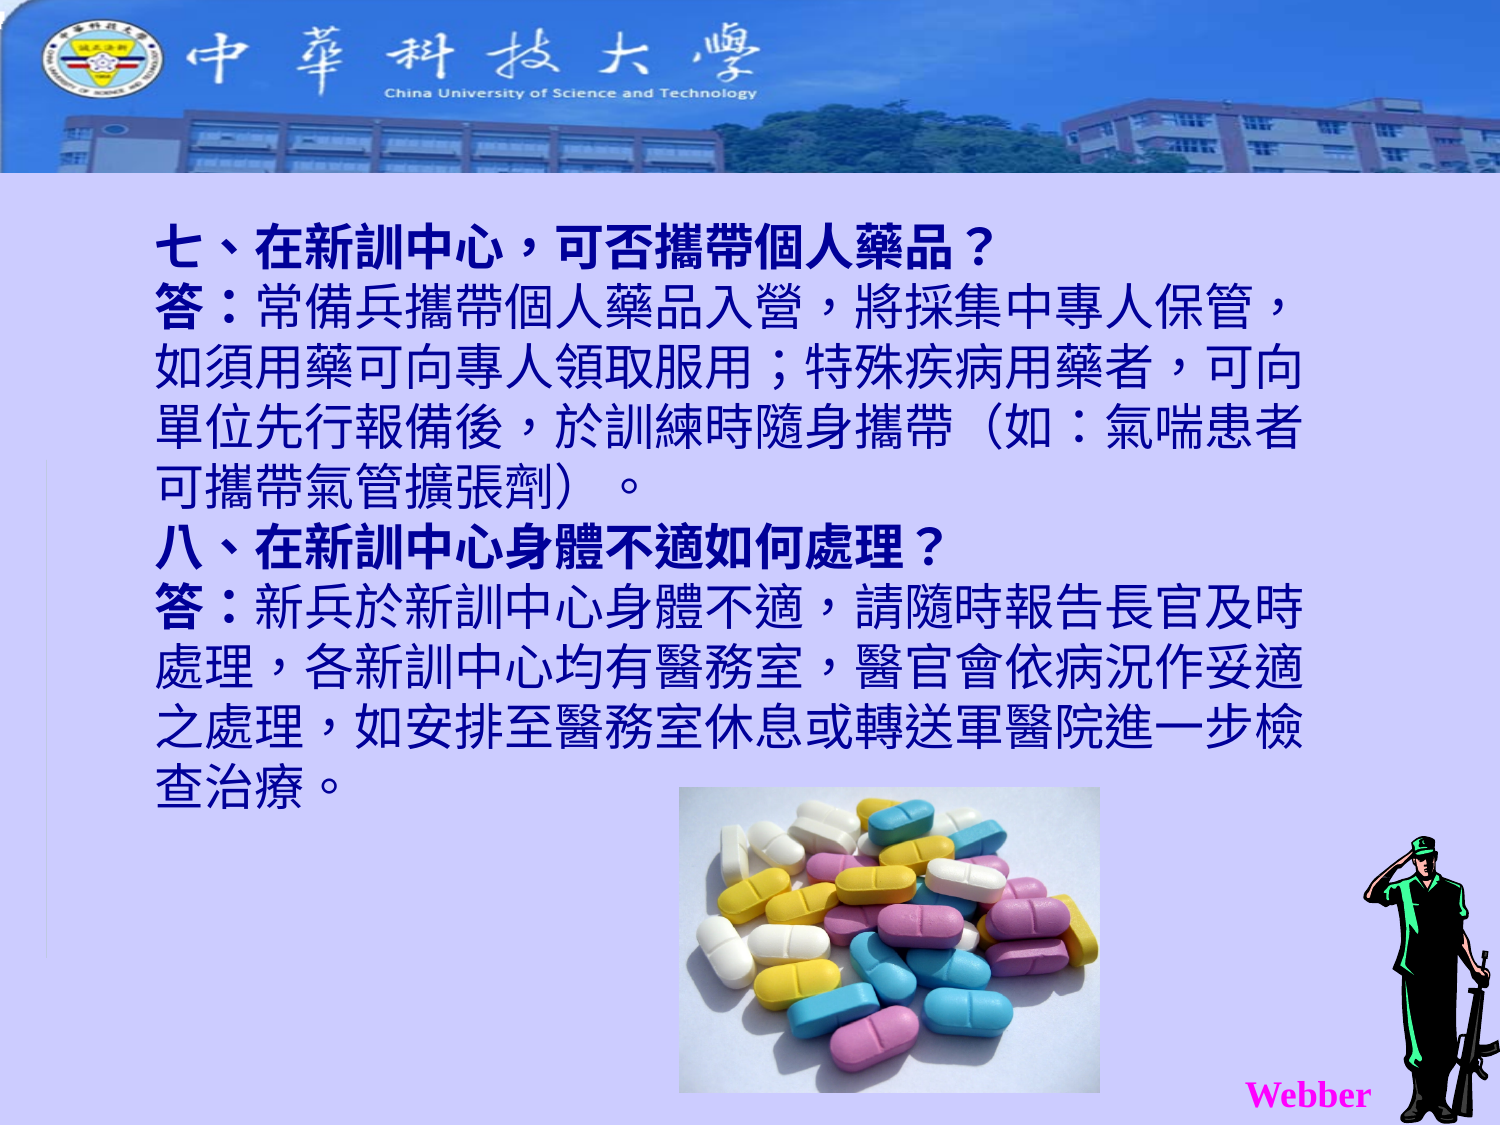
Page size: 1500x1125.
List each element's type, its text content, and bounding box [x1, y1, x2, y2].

picture [679, 787, 1100, 1093]
text_box 七、在新訓中心，可否攜帶個人藥品？ 答：常備兵攜帶個人藥品入營，將採集中專人保管，如須用藥可向專人領取服用；特殊疾病用藥者，可向單位先行報備後，於訓練時隨身攜帶（如：氣喘患者可攜帶氣管擴張劑）。 八、在新訓中心身體不適如何處理？ 答：新兵於新訓中心身體不適，請隨時報告長官及時處理，各新訓中心均有醫務室，醫官會依病況作妥適之處理，如安排至醫務室休息或轉送軍醫院進一步檢查治療。 [139, 208, 1332, 823]
picture [1363, 835, 1500, 1125]
text_box Webber [1229, 1062, 1407, 1123]
picture [0, 0, 1500, 173]
